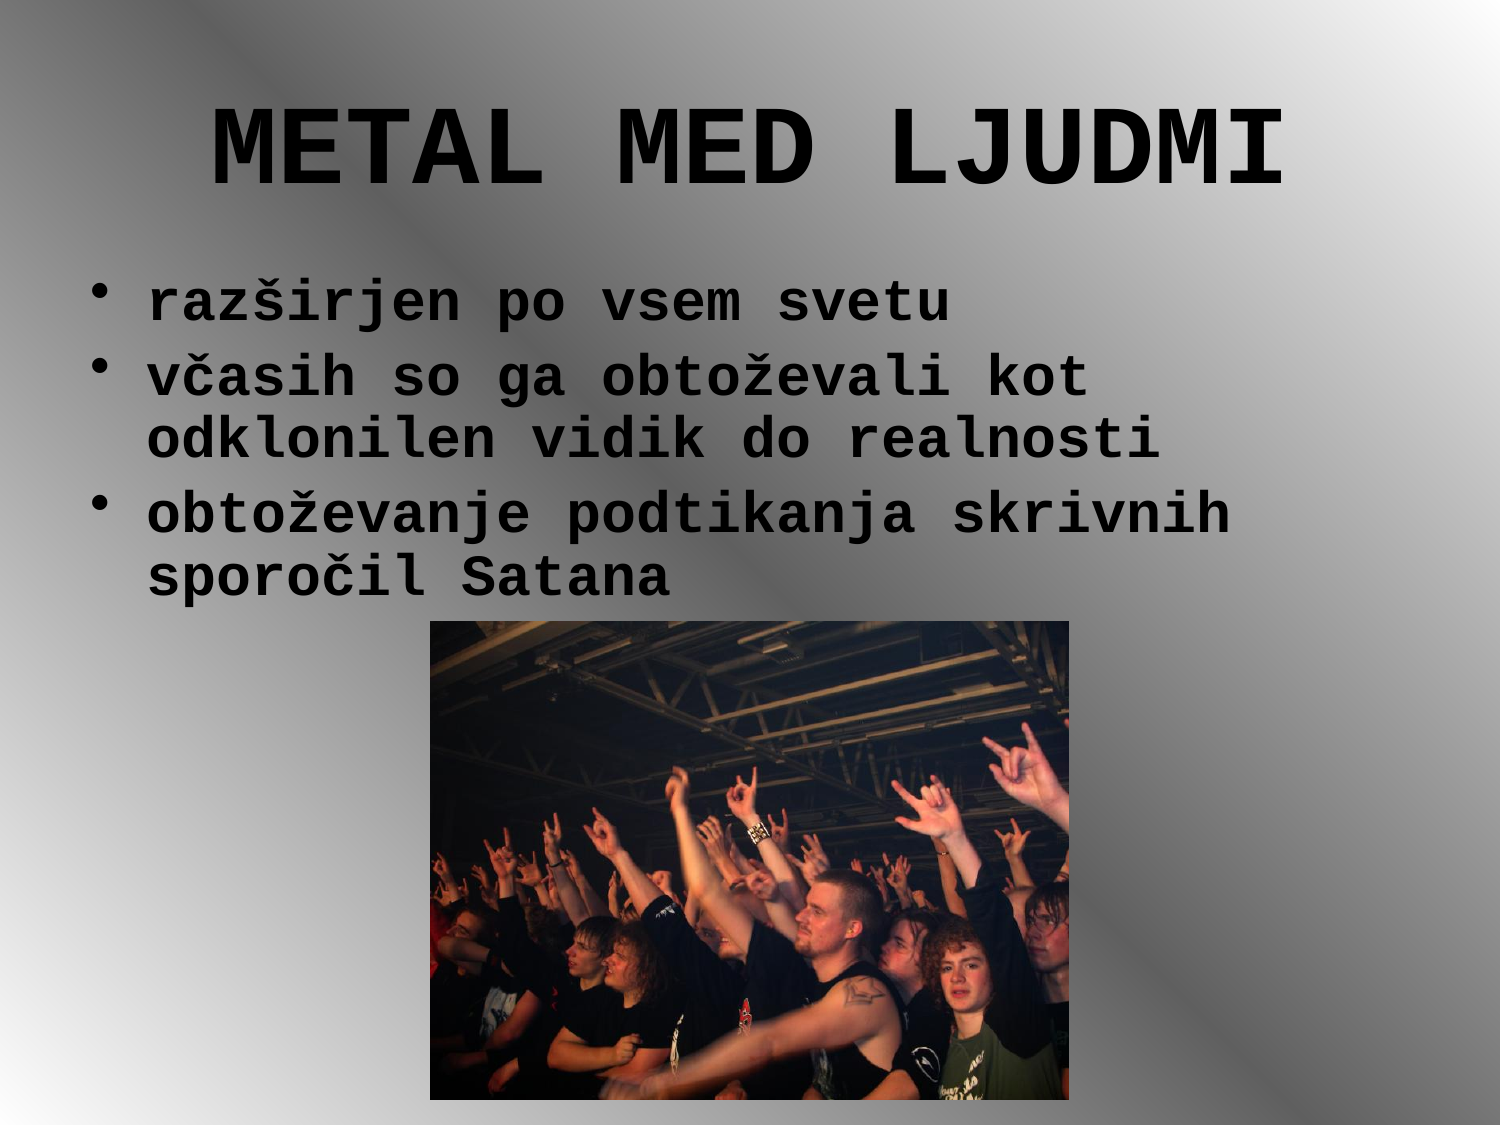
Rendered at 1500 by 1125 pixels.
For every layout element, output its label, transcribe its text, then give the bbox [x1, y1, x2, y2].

title METAL MED LJUDMI [75, 45, 1425, 233]
list razširjen po vsem svetu včasih so ga obtoževali kot odklonilen vidik do realnosti obtoževanje podtikanja skrivnih sporočil Satana [75, 262, 1425, 622]
picture [430, 621, 1069, 1100]
